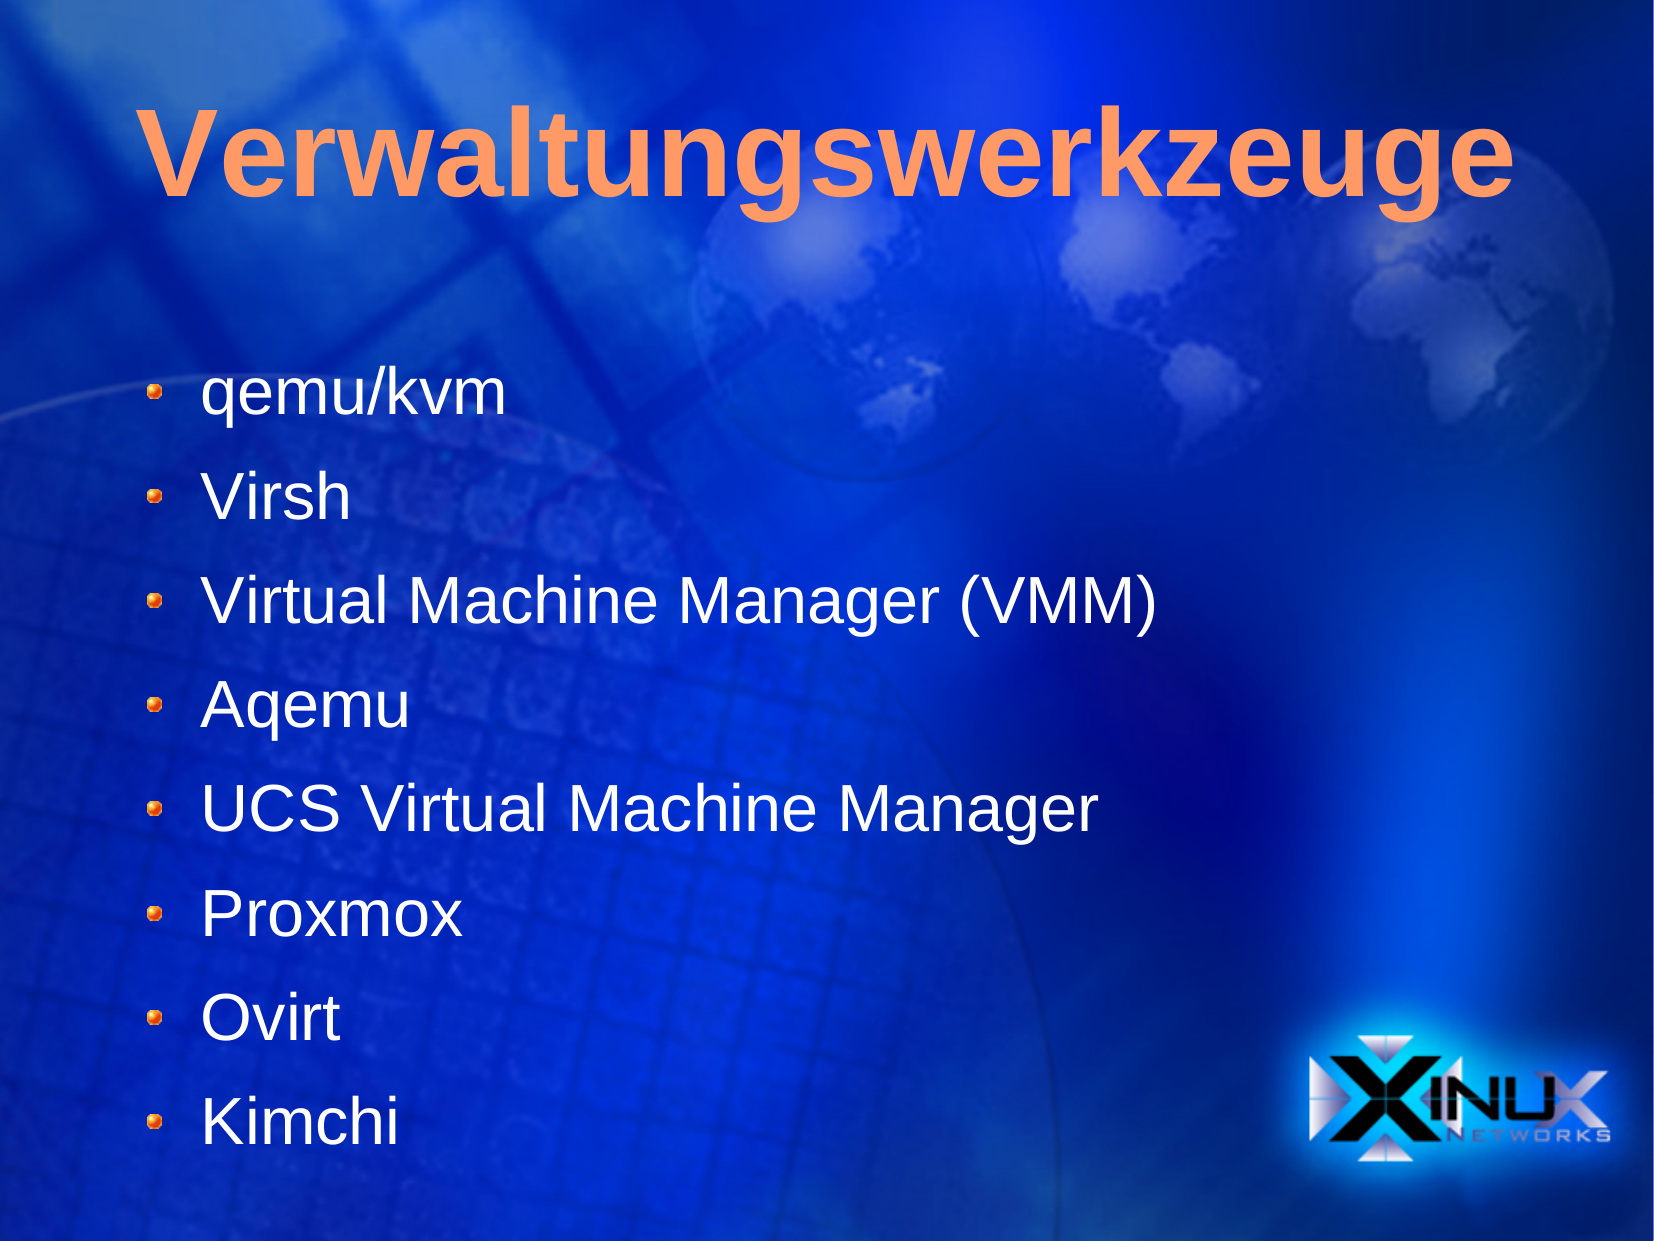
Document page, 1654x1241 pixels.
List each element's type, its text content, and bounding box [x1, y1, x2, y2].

list qemu/kvm Virsh Virtual Machine Manager (VMM) Aqemu UCS Virtual Machine Manager Proxmox Ovirt Kimchi [59, 354, 1548, 1160]
title Verwaltungswerkzeuge [82, 0, 1571, 314]
picture [0, 0, 1654, 1241]
